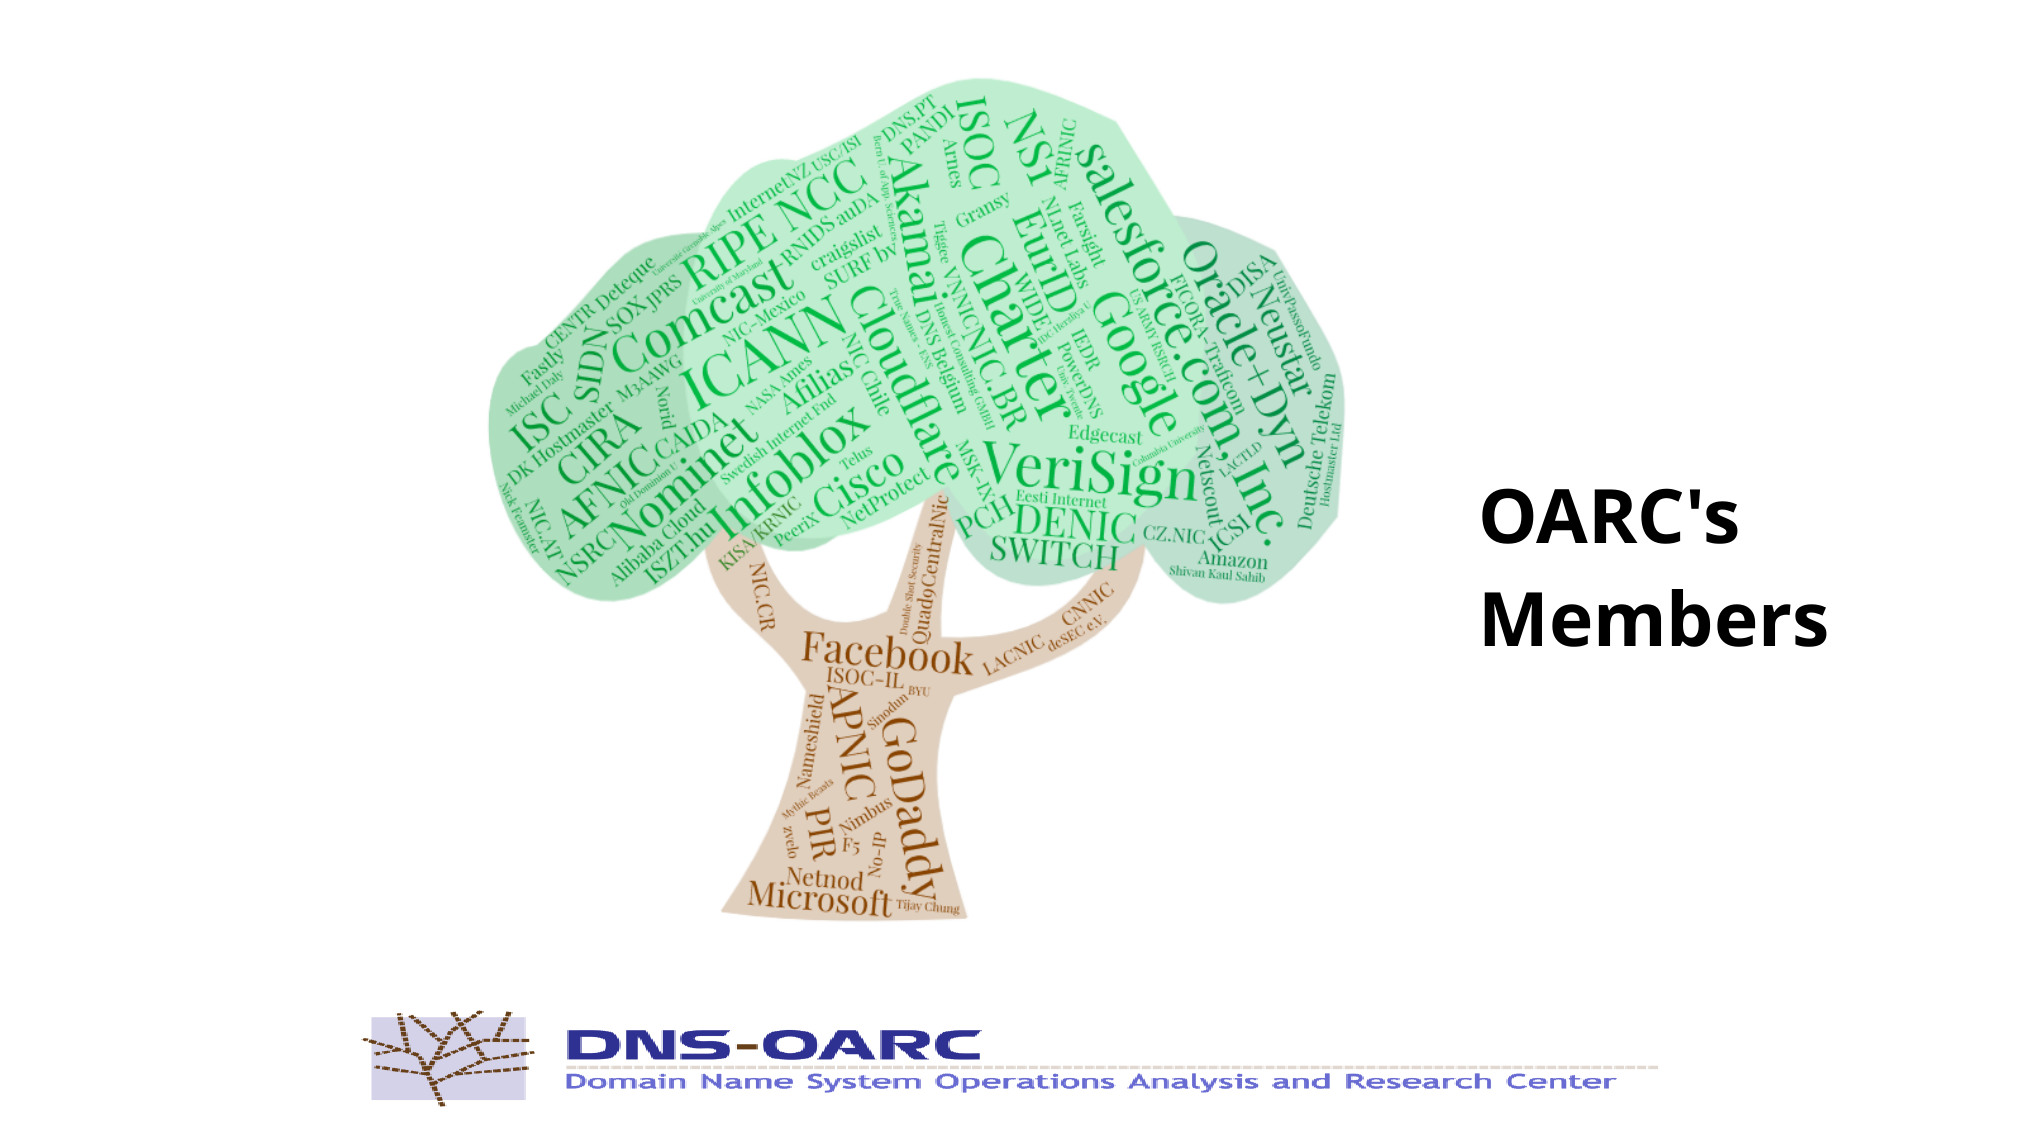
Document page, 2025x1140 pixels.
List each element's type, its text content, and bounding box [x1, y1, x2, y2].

list OARC's Members [1478, 463, 1925, 677]
picture [289, 1004, 1700, 1113]
picture [465, 55, 1366, 943]
